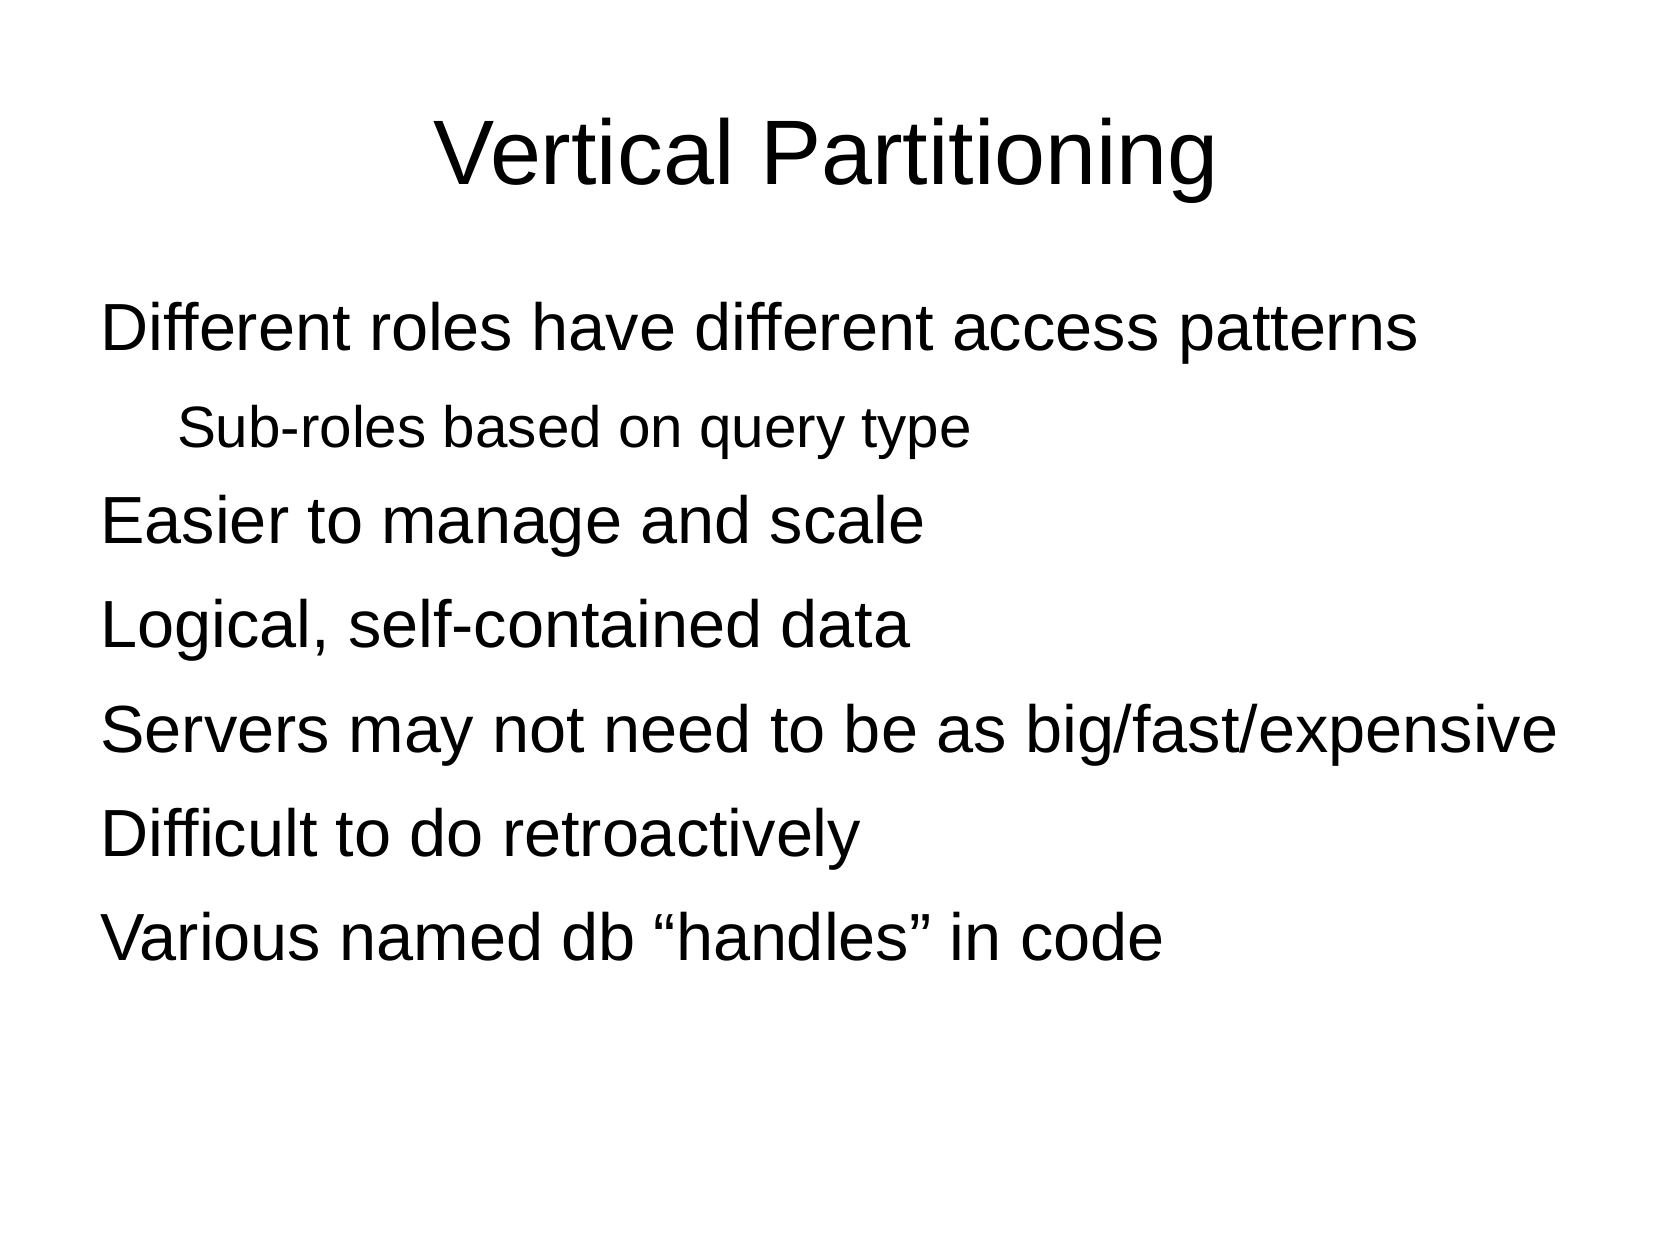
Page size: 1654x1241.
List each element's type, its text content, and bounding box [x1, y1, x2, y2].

list Different roles have different access patterns Sub-roles based on query type Easier to manage and scale Logical, self-contained data Servers may not need to be as big/fast/expensive Difficult to do retroactively Various named db “handles” in code [82, 290, 1571, 1094]
title Vertical Partitioning [82, 56, 1571, 250]
